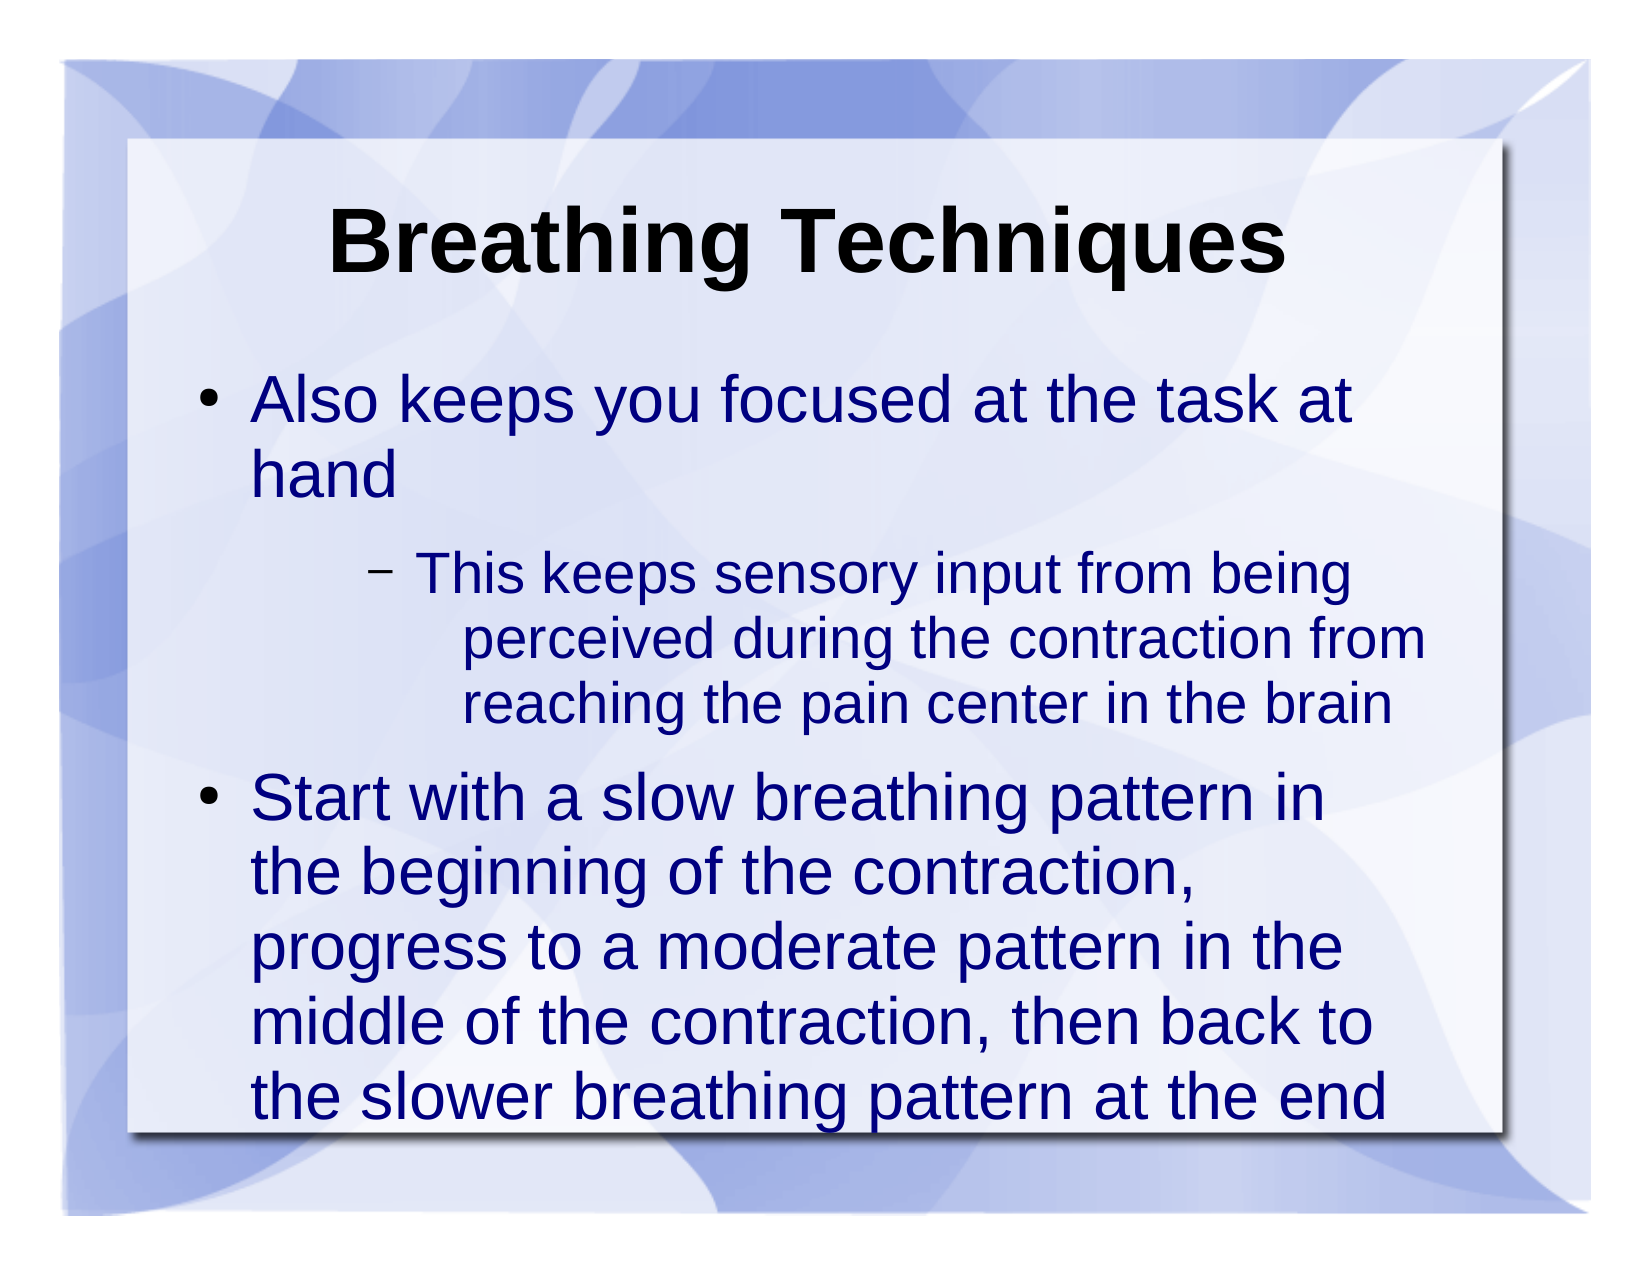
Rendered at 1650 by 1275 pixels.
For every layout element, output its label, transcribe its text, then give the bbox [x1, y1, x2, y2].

picture [59, 59, 1591, 1216]
title Breathing Techniques [135, 151, 1482, 330]
list Also keeps you focused at the task at hand This keeps sensory input from being perceived during the contraction from reaching the pain center in the brain Start with a slow breathing pattern in the beginning of the contraction, progress to a moderate pattern in the middle of the contraction, then back to the slower breathing pattern at the end [179, 362, 1438, 1133]
